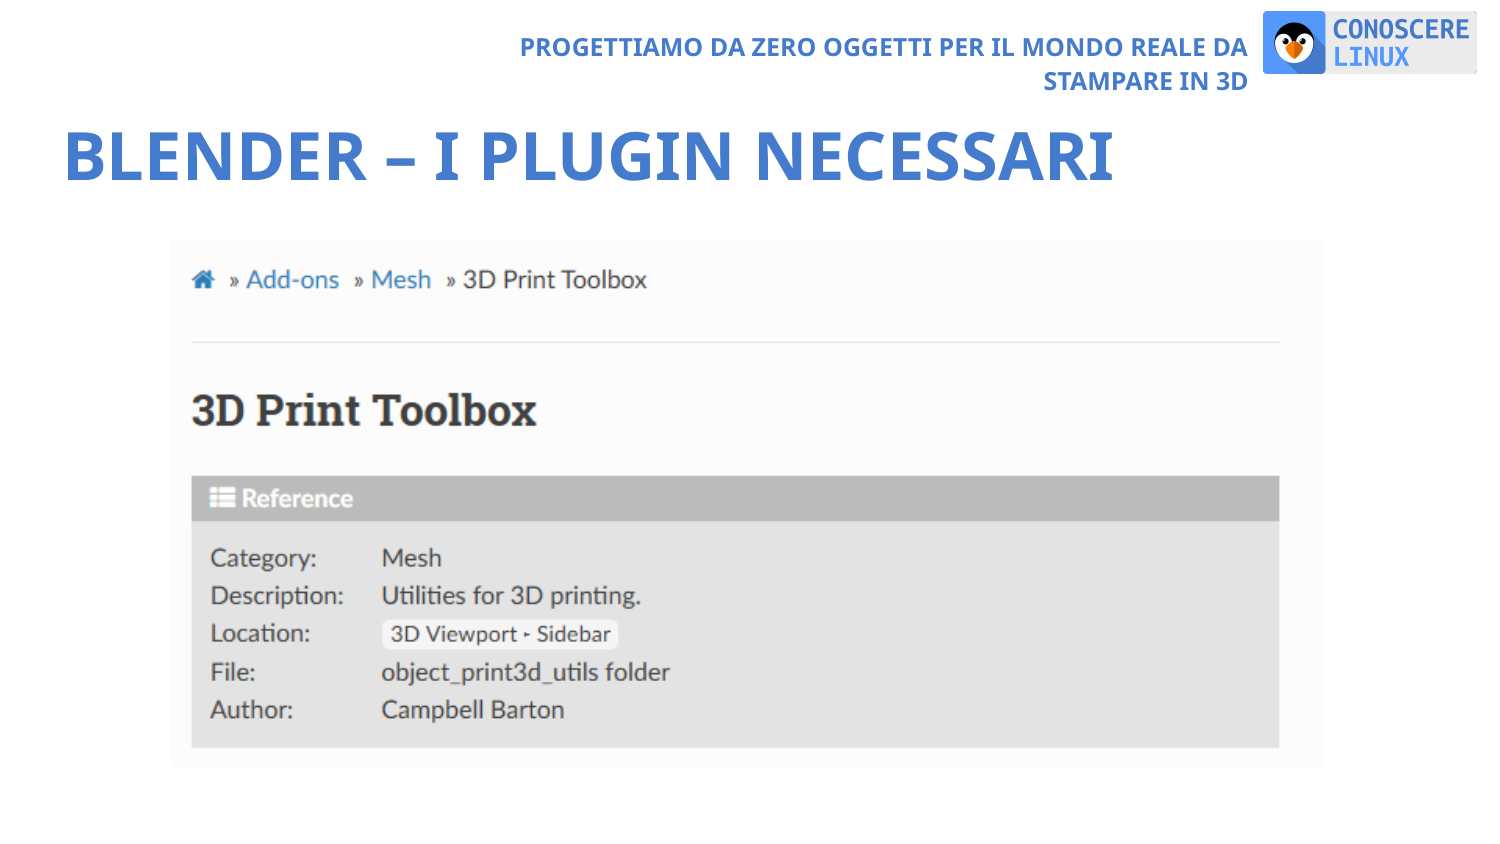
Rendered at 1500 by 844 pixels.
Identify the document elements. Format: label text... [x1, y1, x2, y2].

text_box PROGETTIAMO DA ZERO OGGETTI PER IL MONDO REALE DA STAMPARE IN 3D [437, 21, 1264, 91]
text_box BLENDER – I PLUGIN NECESSARI [47, 102, 1236, 260]
picture [1263, 11, 1477, 74]
picture [170, 240, 1325, 767]
